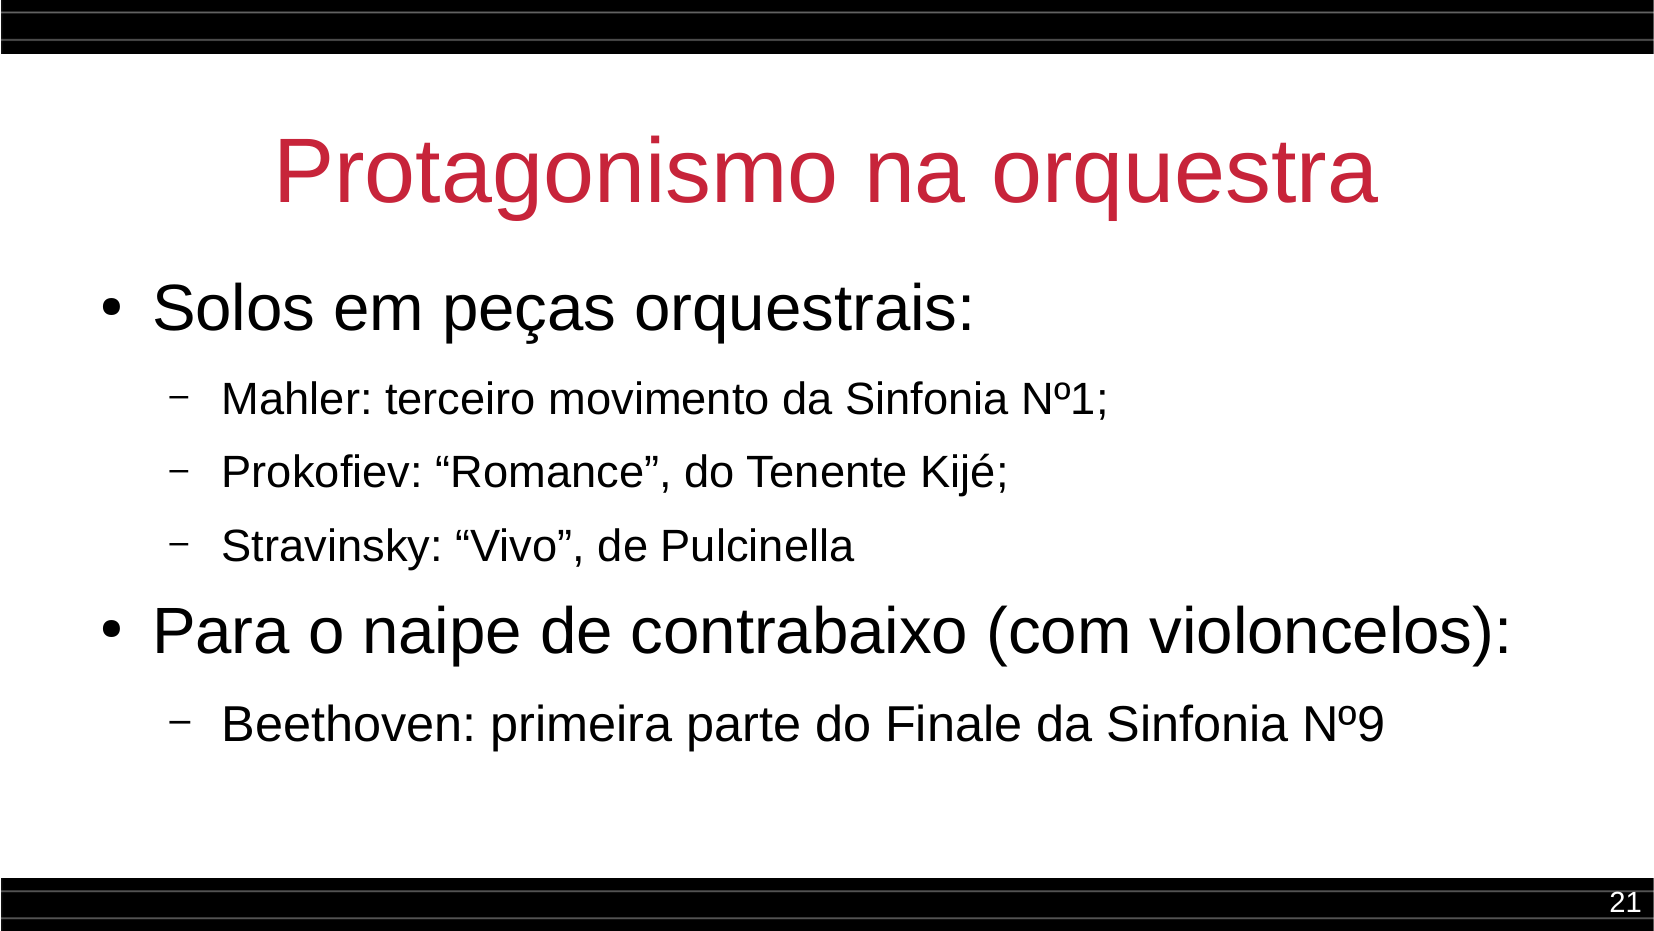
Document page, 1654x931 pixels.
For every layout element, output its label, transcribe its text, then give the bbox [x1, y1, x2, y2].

list Solos em peças orquestrais: Mahler: terceiro movimento da Sinfonia Nº1; Prokofiev: “Romance”, do Tenente Kijé; Stravinsky: “Vivo”, de Pulcinella Para o naipe de contrabaixo (com violoncelos): Beethoven: primeira parte do Finale da Sinfonia Nº9 [82, 271, 1571, 758]
picture [1, 0, 1654, 54]
picture [1, 878, 1654, 931]
title Protagonismo na orquestra [82, 92, 1571, 249]
